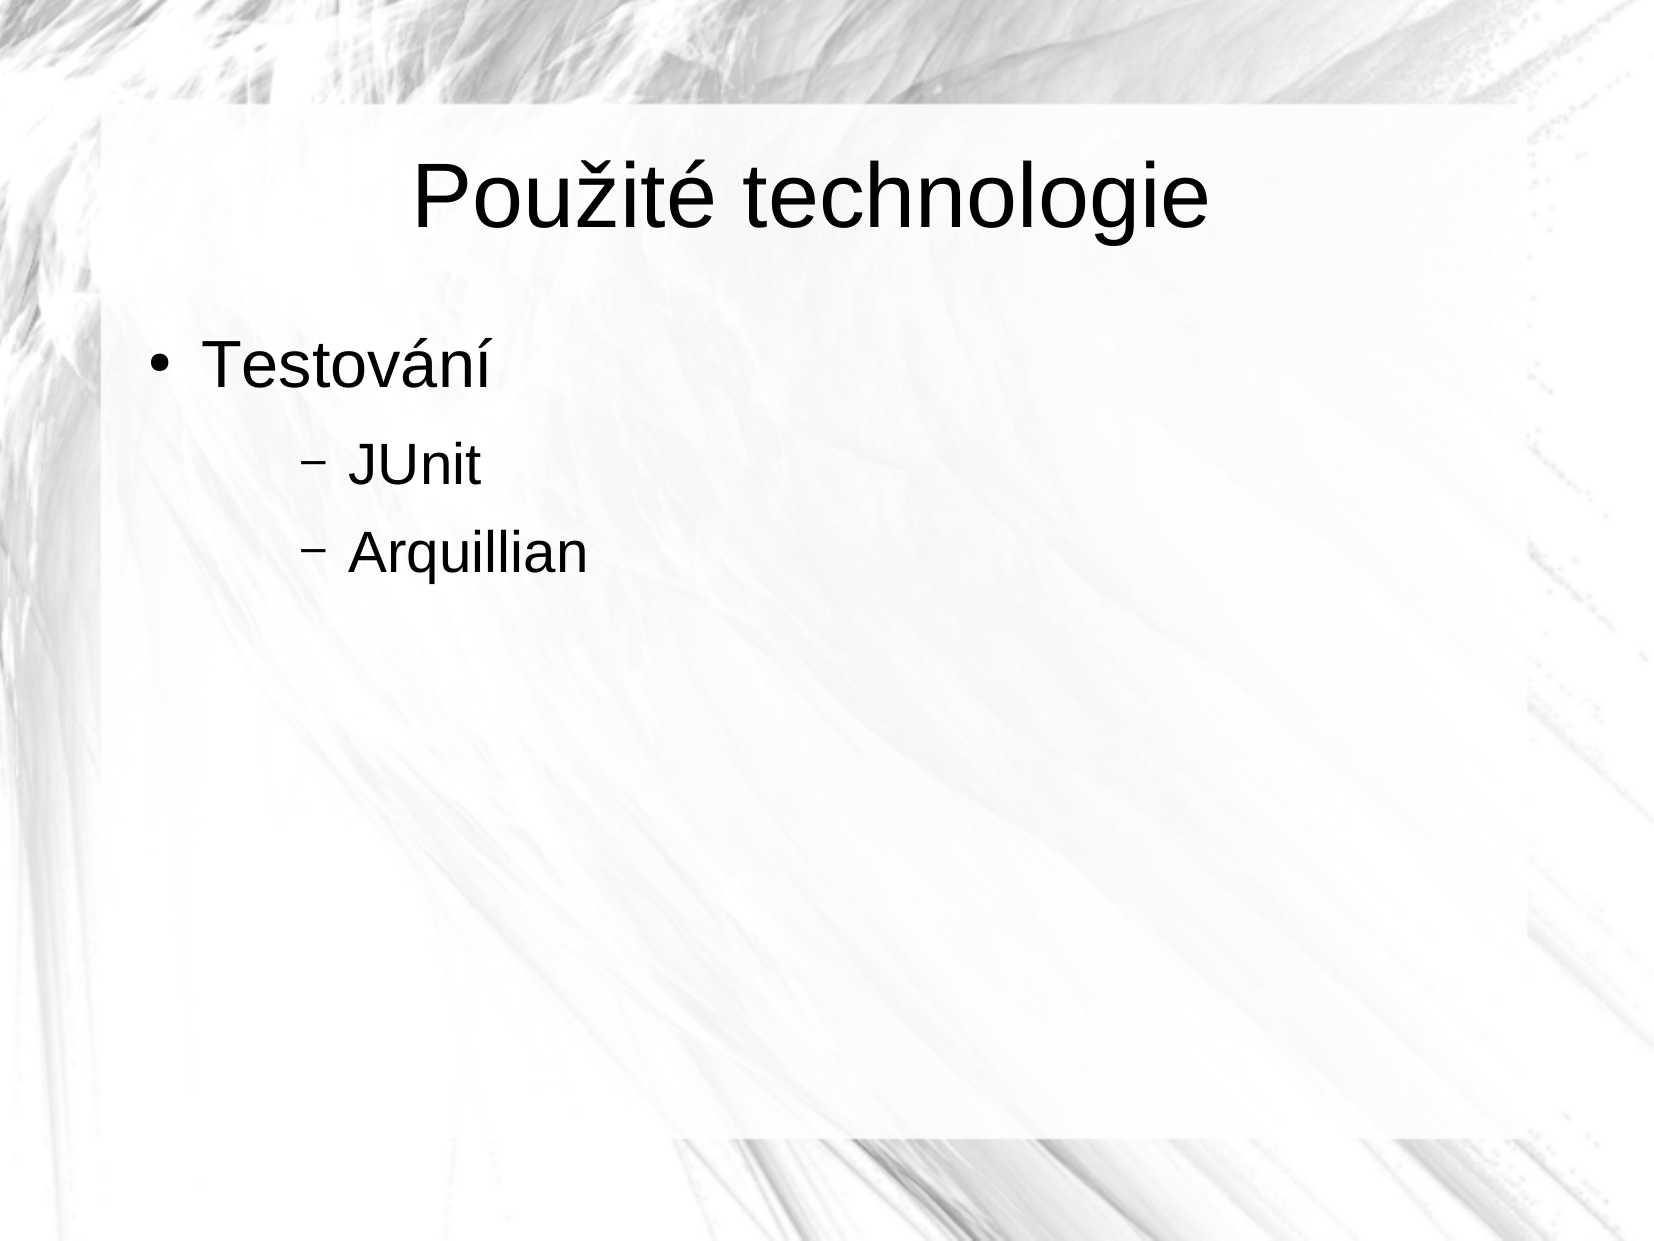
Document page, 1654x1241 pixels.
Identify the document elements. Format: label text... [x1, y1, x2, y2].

title Použité technologie [118, 119, 1506, 273]
picture [0, 0, 1654, 1241]
list Testování JUnit Arquillian [112, 327, 1566, 938]
